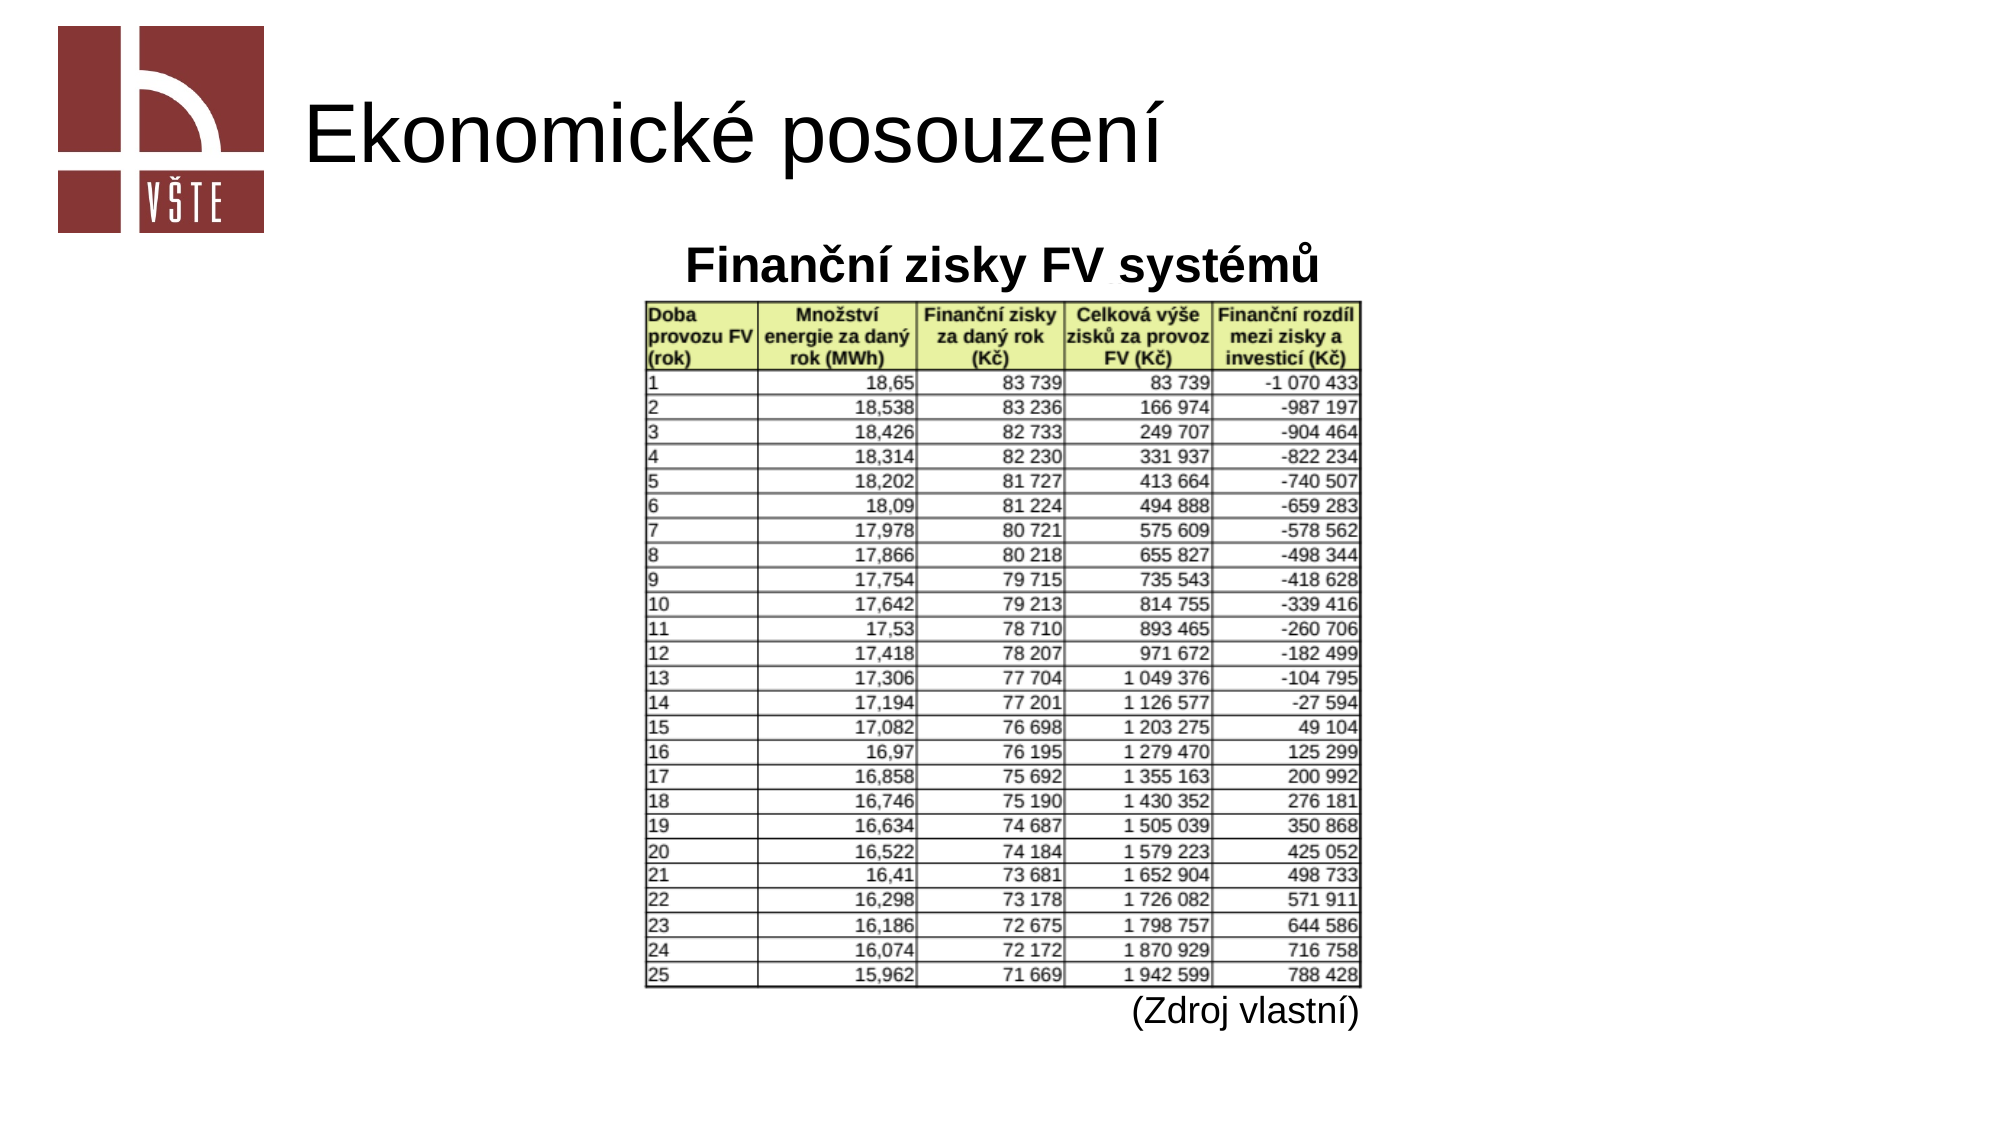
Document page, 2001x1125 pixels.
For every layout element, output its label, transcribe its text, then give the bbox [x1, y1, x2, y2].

text_box Finanční zisky FV systémů [625, 212, 1347, 319]
text_box Ekonomické posouzení [288, 26, 1950, 245]
text_box (Zdroj vlastní) [1074, 969, 1382, 1017]
picture [58, 26, 264, 233]
picture [616, 283, 1384, 1017]
